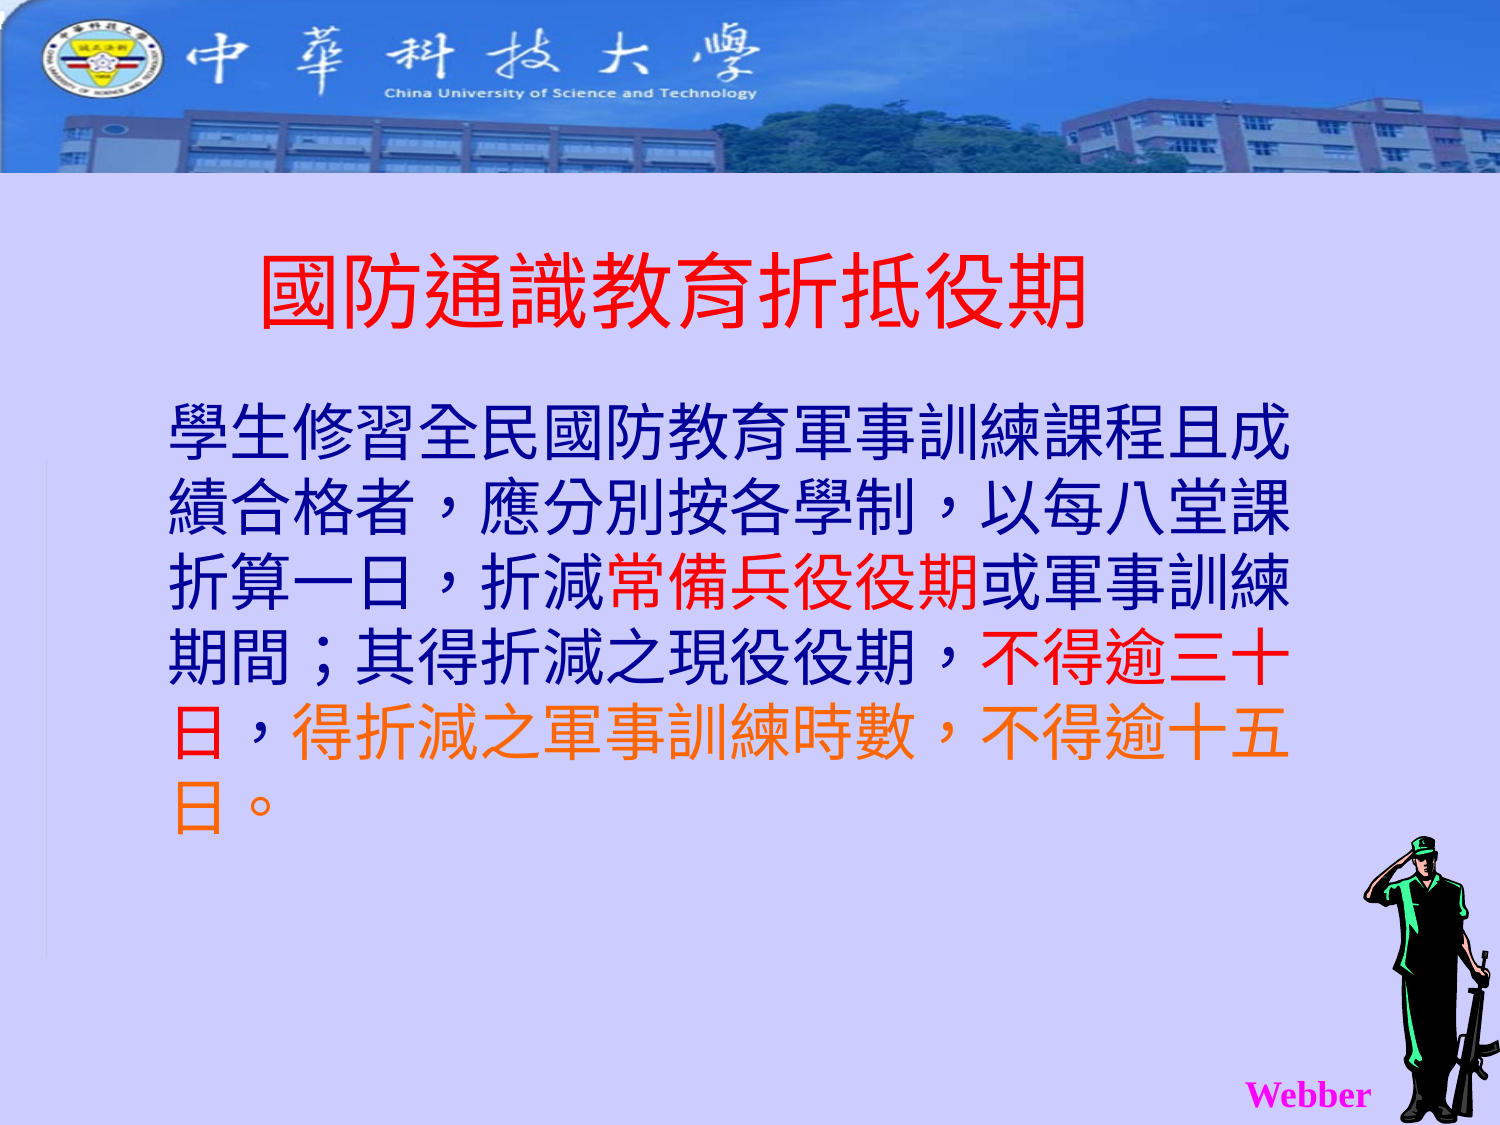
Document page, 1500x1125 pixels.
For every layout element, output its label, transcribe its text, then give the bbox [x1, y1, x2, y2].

text_box 國防通識教育折抵役期 [242, 231, 1176, 348]
text_box Webber [1229, 1062, 1407, 1123]
picture [0, 0, 1500, 173]
text_box 學生修習全民國防教育軍事訓練課程且成績合格者，應分別按各學制，以每八堂課折算一日，折減常備兵役役期或軍事訓練期間；其得折減之現役役期，不得逾三十日，得折減之軍事訓練時數，不得逾十五日。 [152, 385, 1322, 855]
picture [1363, 835, 1500, 1125]
